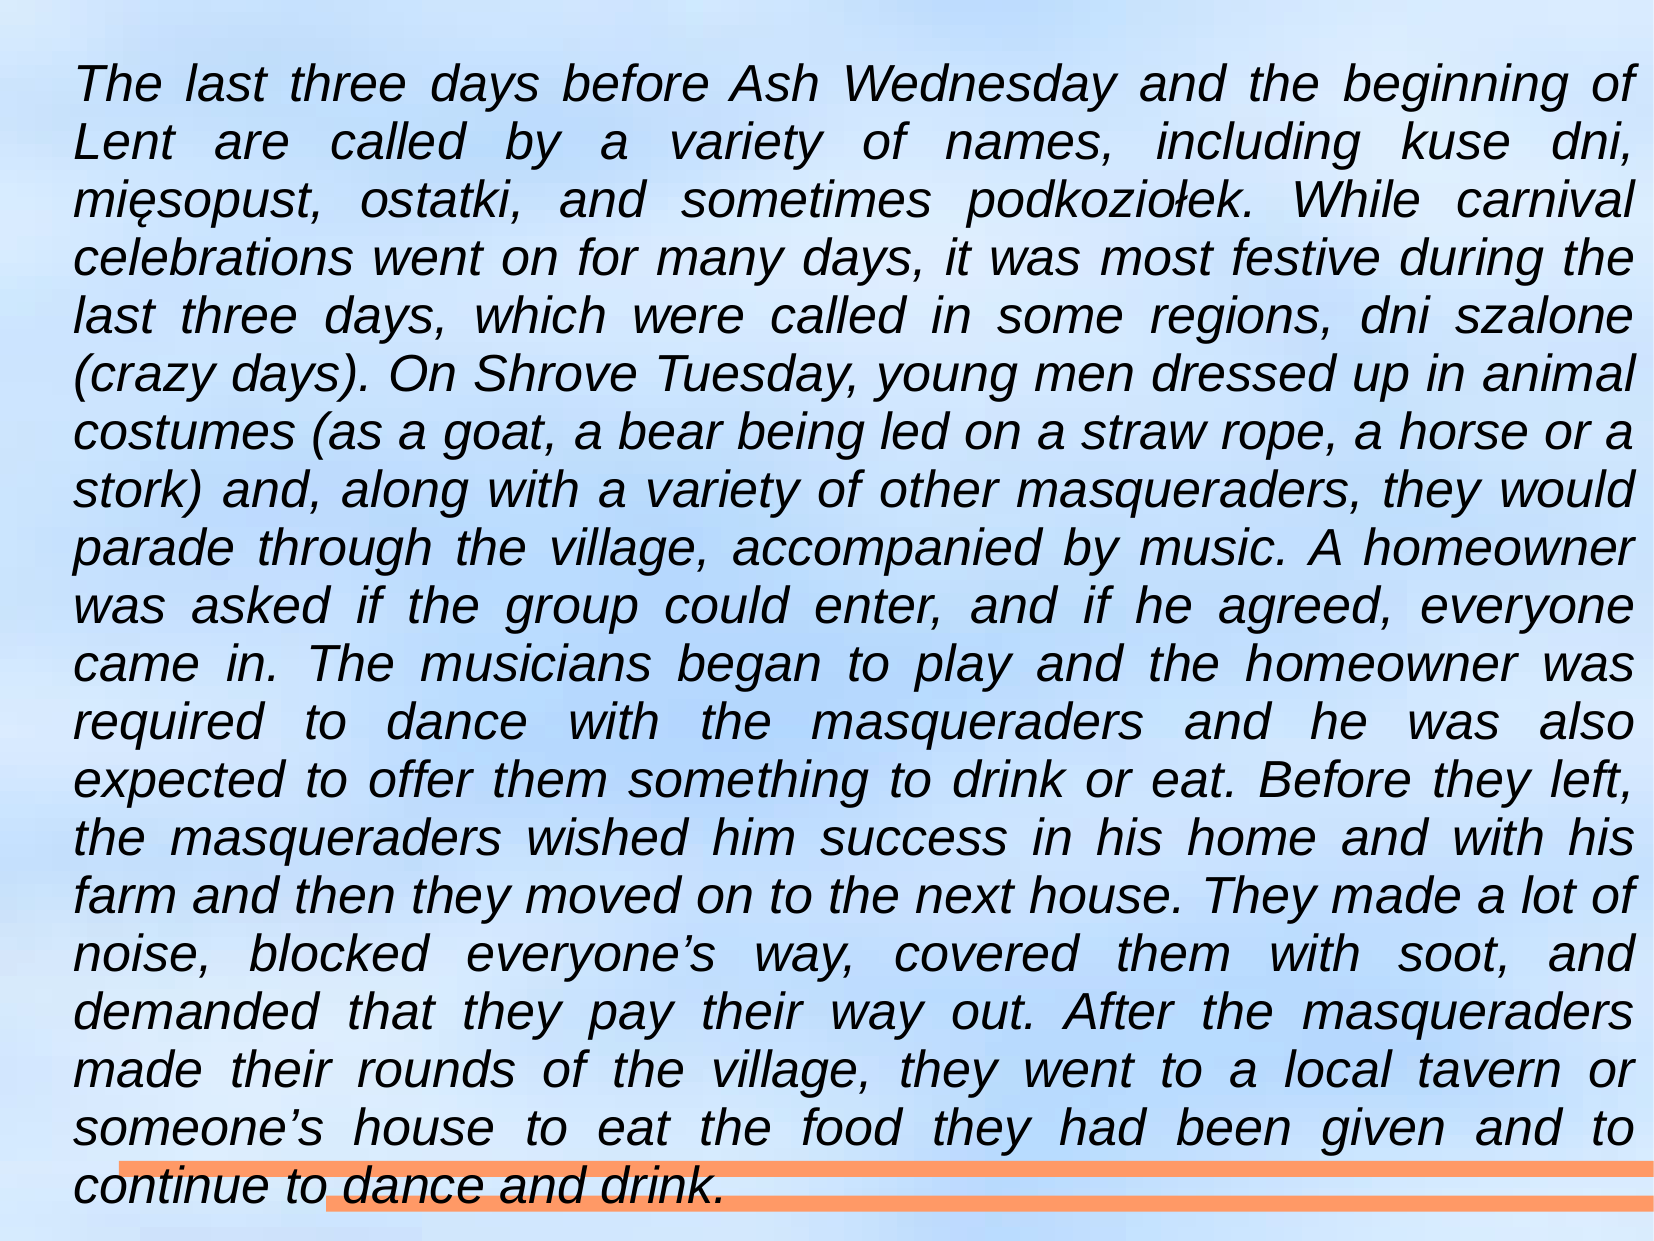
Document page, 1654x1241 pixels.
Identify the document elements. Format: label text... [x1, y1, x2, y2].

text_box The last three days before Ash Wednesday and the beginning of Lent are called by a variety of names, including kuse dni, mięsopust, ostatki, and sometimes podkoziołek. While carnival celebrations went on for many days, it was most festive during the last three days, which were called in some regions, dni szalone (crazy days). On Shrove Tuesday, young men dressed up in animal costumes (as a goat, a bear being led on a straw rope, a horse or a stork) and, along with a variety of other masqueraders, they would parade through the village, accompanied by music. A homeowner was asked if the group could enter, and if he agreed, everyone came in. The musicians began to play and the homeowner was required to dance with the masqueraders and he was also expected to offer them something to drink or eat. Before they left, the masqueraders wished him success in his home and with his farm and then they moved on to the next house. They made a lot of noise, blocked everyone’s way, covered them with soot, and demanded that they pay their way out. After the masqueraders made their rounds of the village, they went to a local tavern or someone’s house to eat the food they had been given and to continue to dance and drink. [59, 47, 1651, 1241]
picture [0, 0, 1654, 1241]
